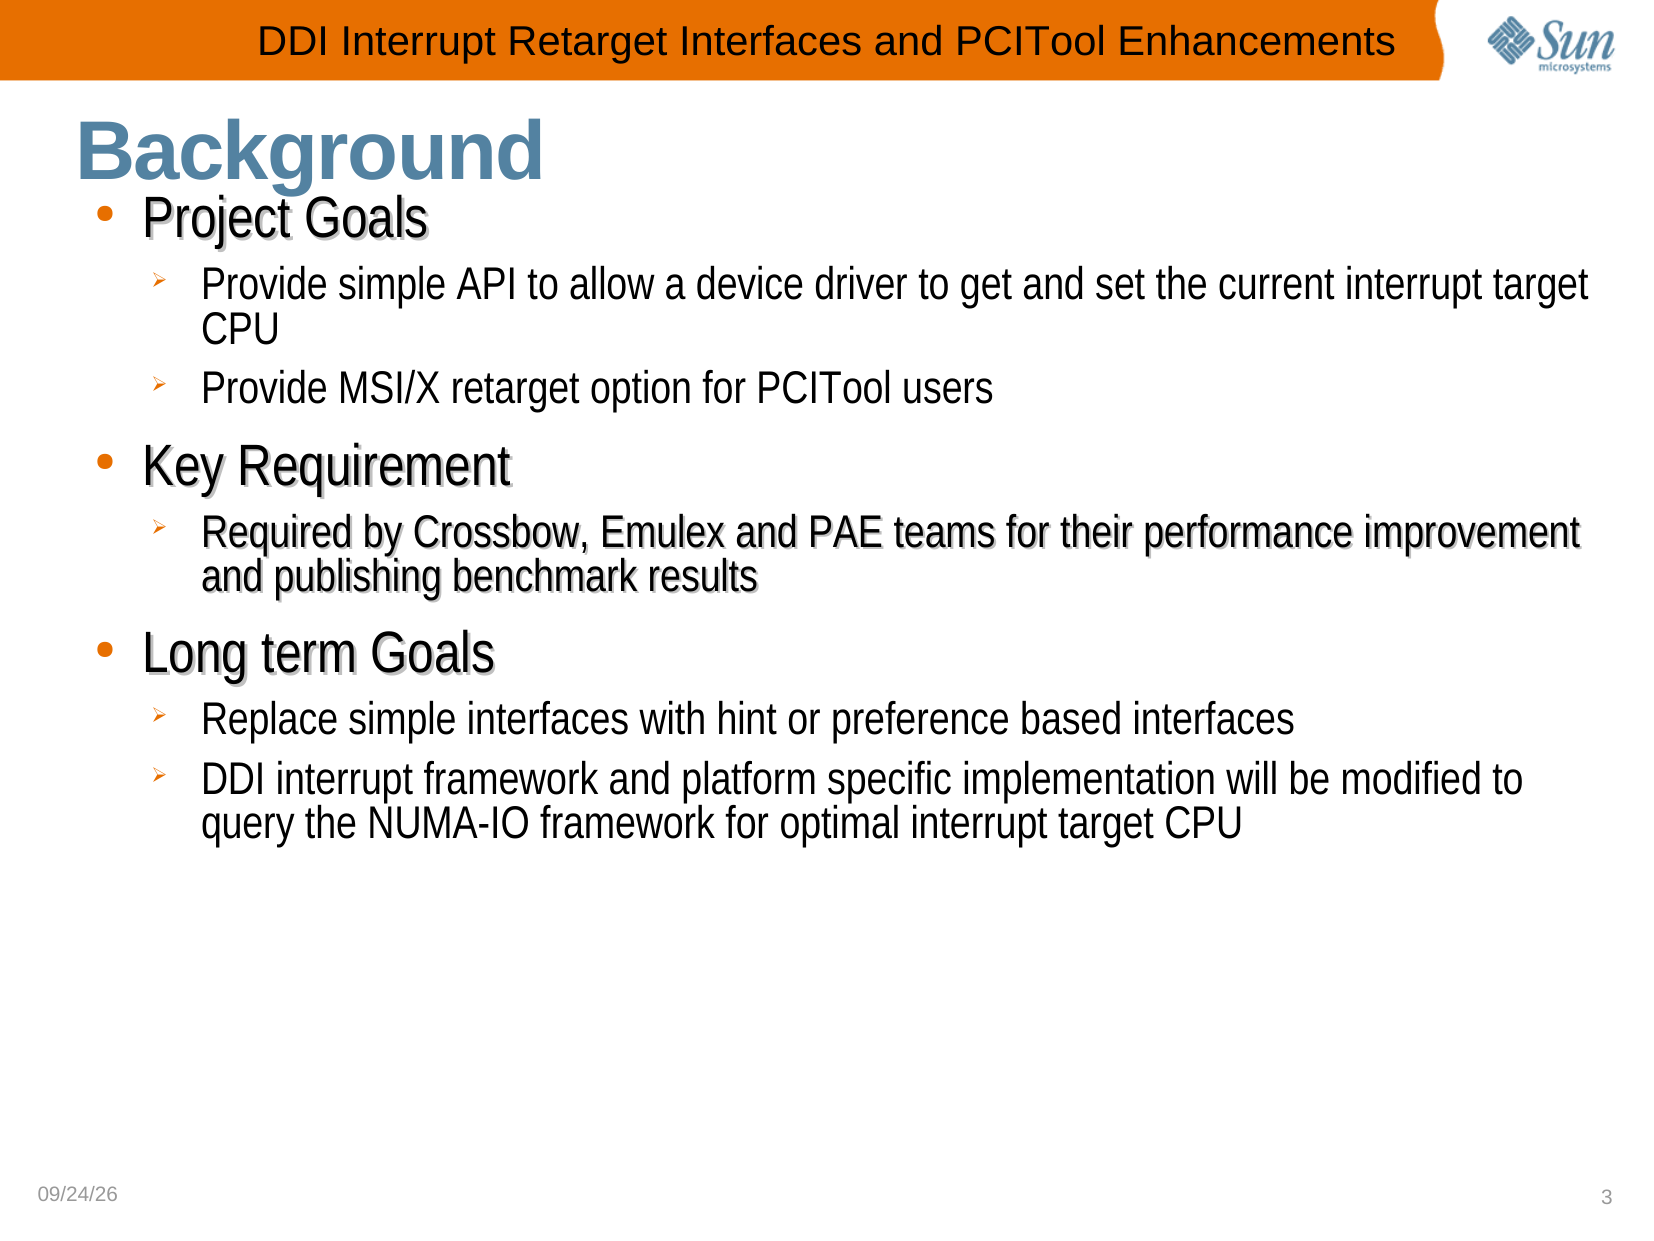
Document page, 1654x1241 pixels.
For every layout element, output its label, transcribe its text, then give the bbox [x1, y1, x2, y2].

list Project Goals Provide simple API to allow a device driver to get and set the current interrupt target CPU Provide MSI/X retarget option for PCITool users Key Requirement Required by Crossbow, Emulex and PAE teams for their performance improvement and publishing benchmark results Long term Goals Replace simple interfaces with hint or preference based interfaces DDI interrupt framework and platform specific implementation will be modified to query the NUMA-IO framework for optimal interrupt target CPU [75, 192, 1613, 1168]
picture [0, 0, 1654, 83]
title Background [75, 112, 1577, 192]
